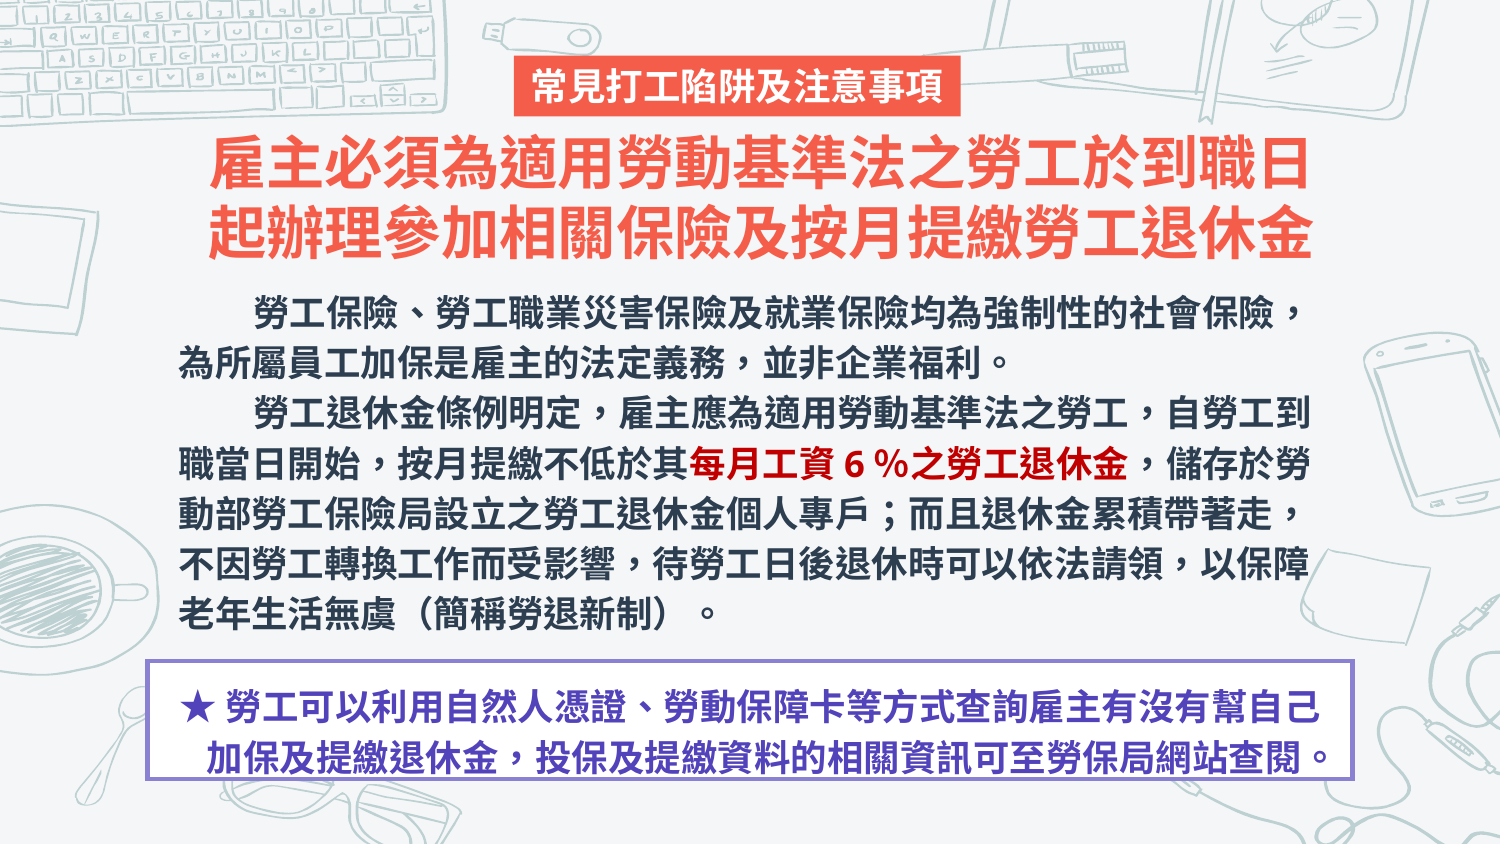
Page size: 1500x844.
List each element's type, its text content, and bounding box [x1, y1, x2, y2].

text_box 勞工保險、勞工職業災害保險及就業保險均為強制性的社會保險，為所屬員工加保是雇主的法定義務，並非企業福利。 勞工退休金條例明定，雇主應為適用勞動基準法之勞工，自勞工到職當日開始，按月提繳不低於其每月工資6％之勞工退休金，儲存於勞動部勞工保險局設立之勞工退休金個人專戶；而且退休金累積帶著走，不因勞工轉換工作而受影響，待勞工日後退休時可以依法請領，以保障老年生活無虞（簡稱勞退新制）。 [88, 268, 1353, 706]
text_box ★勞工可以利用自然人憑證、勞動保障卡等方式查詢雇主有沒有幫自己加保及提繳退休金，投保及提繳資料的相關資訊可至勞保局網站查閱。 [147, 660, 1353, 779]
text_box 常見打工陷阱及注意事項 [513, 55, 961, 117]
title 雇主必須為適用勞動基準法之勞工於到職日起辦理參加相關保險及按月提繳勞工退休金 [171, 8, 1353, 268]
